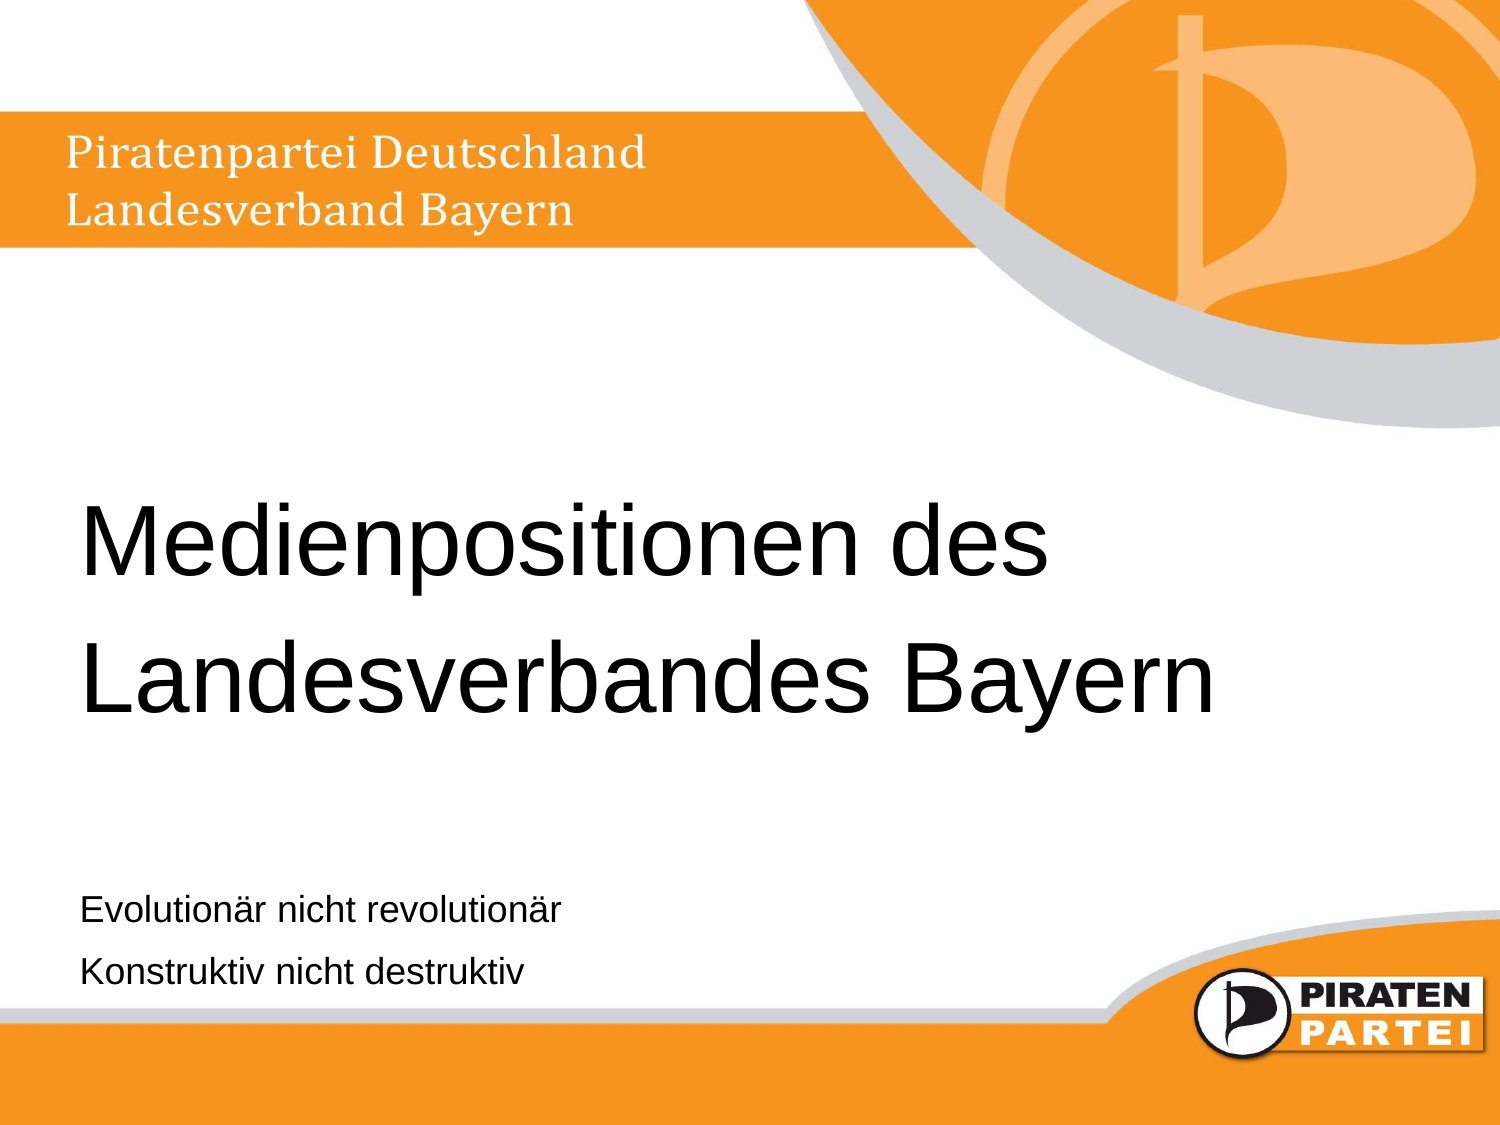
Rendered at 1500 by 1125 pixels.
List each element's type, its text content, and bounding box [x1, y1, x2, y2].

picture [0, 0, 1500, 1125]
text_box Medienpositionen des Landesverbandes Bayern Evolutionär nicht revolutionär Konstruktiv nicht destruktiv [64, 467, 1415, 1125]
